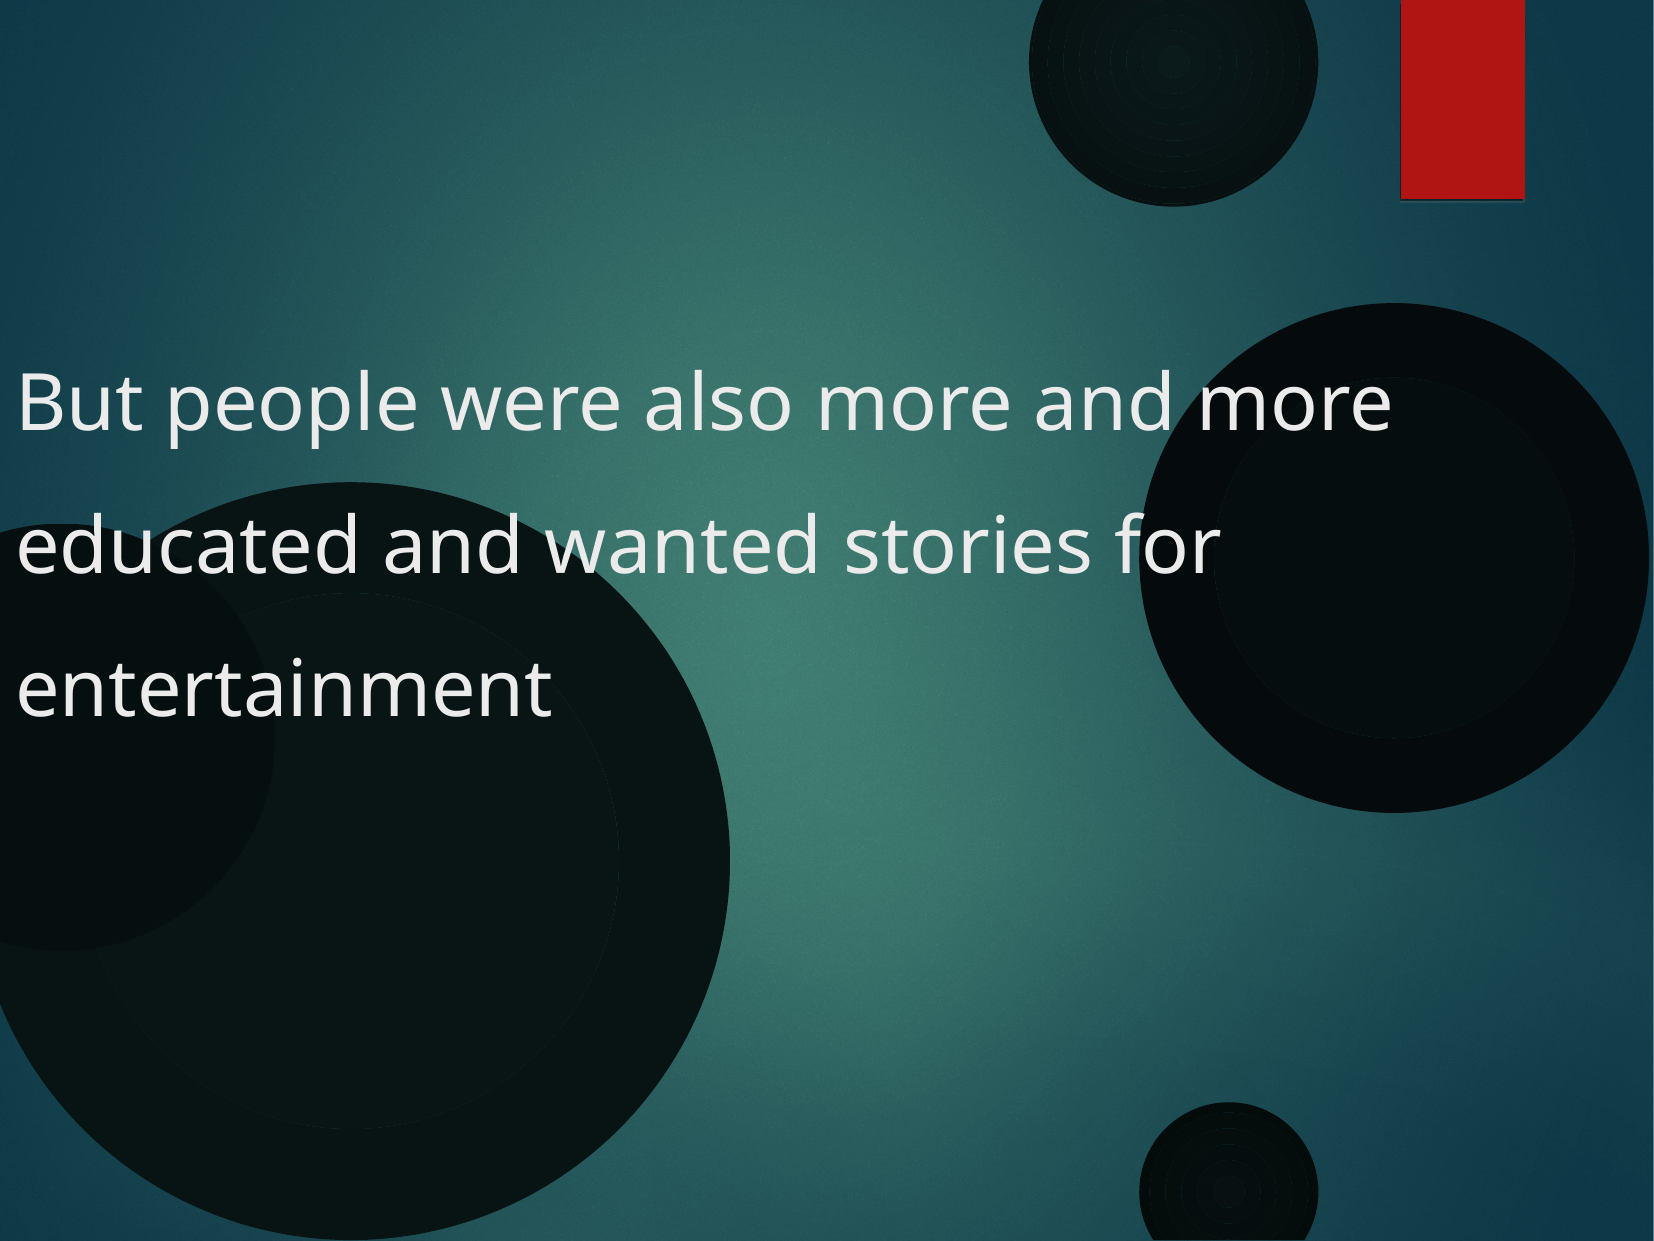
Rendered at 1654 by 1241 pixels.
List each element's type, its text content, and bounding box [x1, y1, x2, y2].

title But people were also more and more educated and wanted stories for entertainment [0, 296, 1489, 758]
